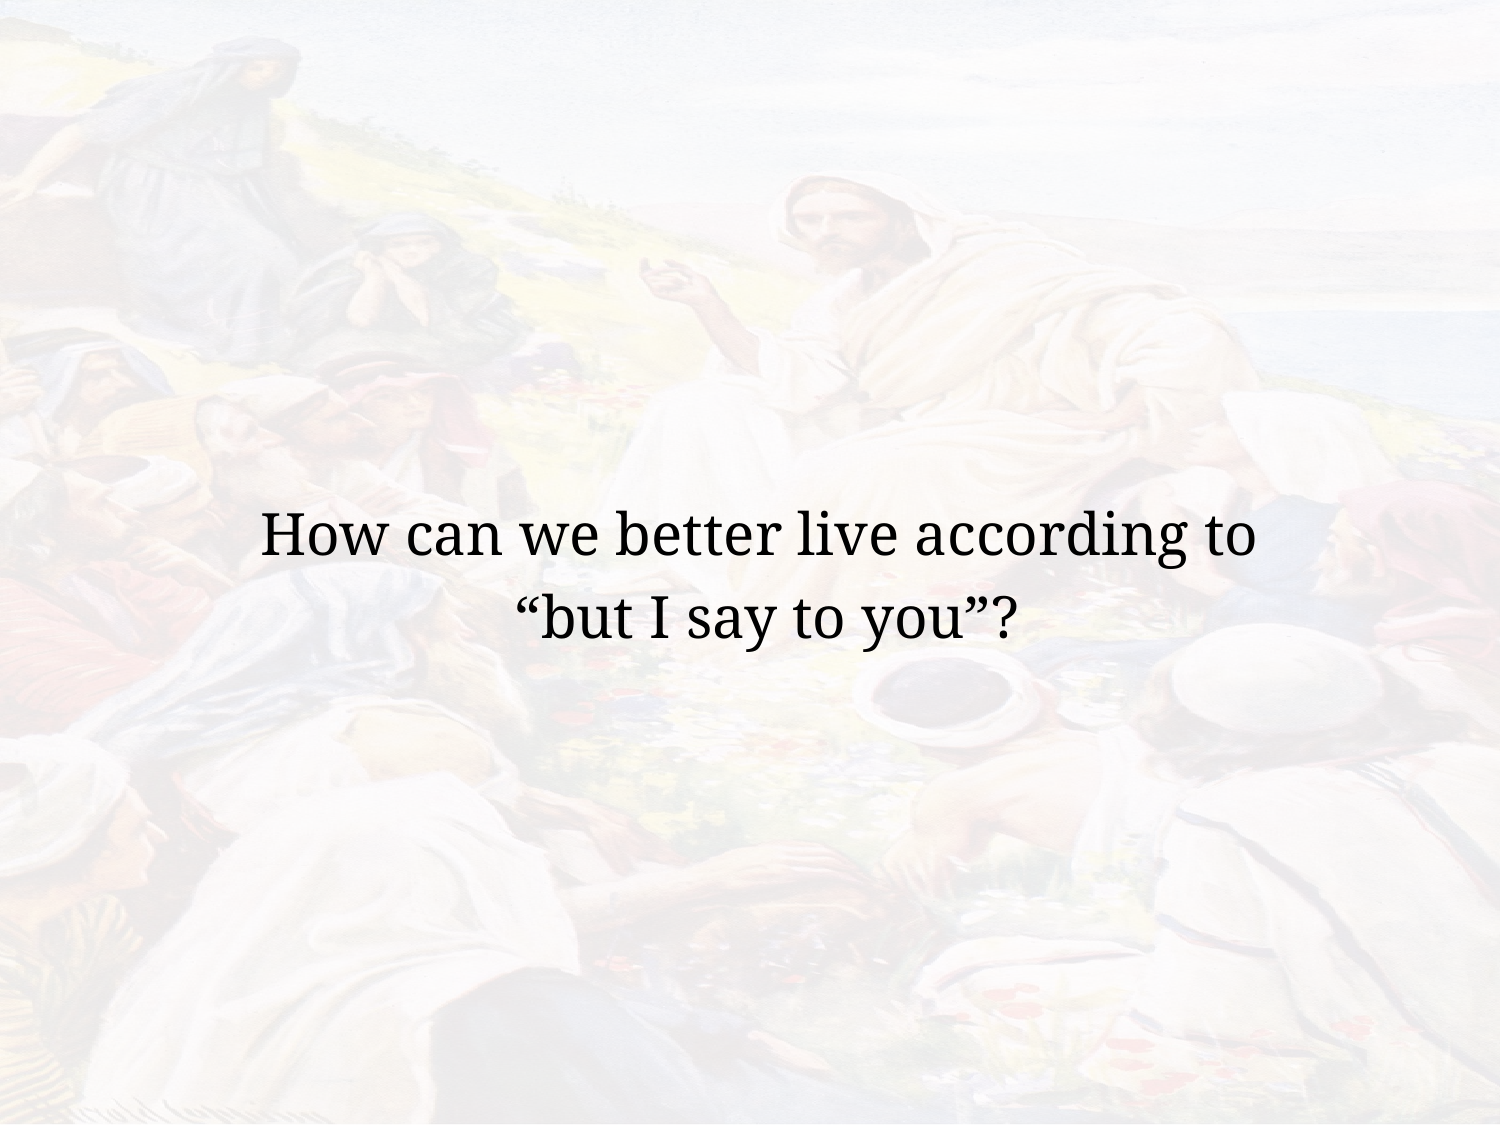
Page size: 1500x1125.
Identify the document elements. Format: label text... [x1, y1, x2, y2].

list How can we better live according to “but I say to you”? [103, 406, 1397, 719]
